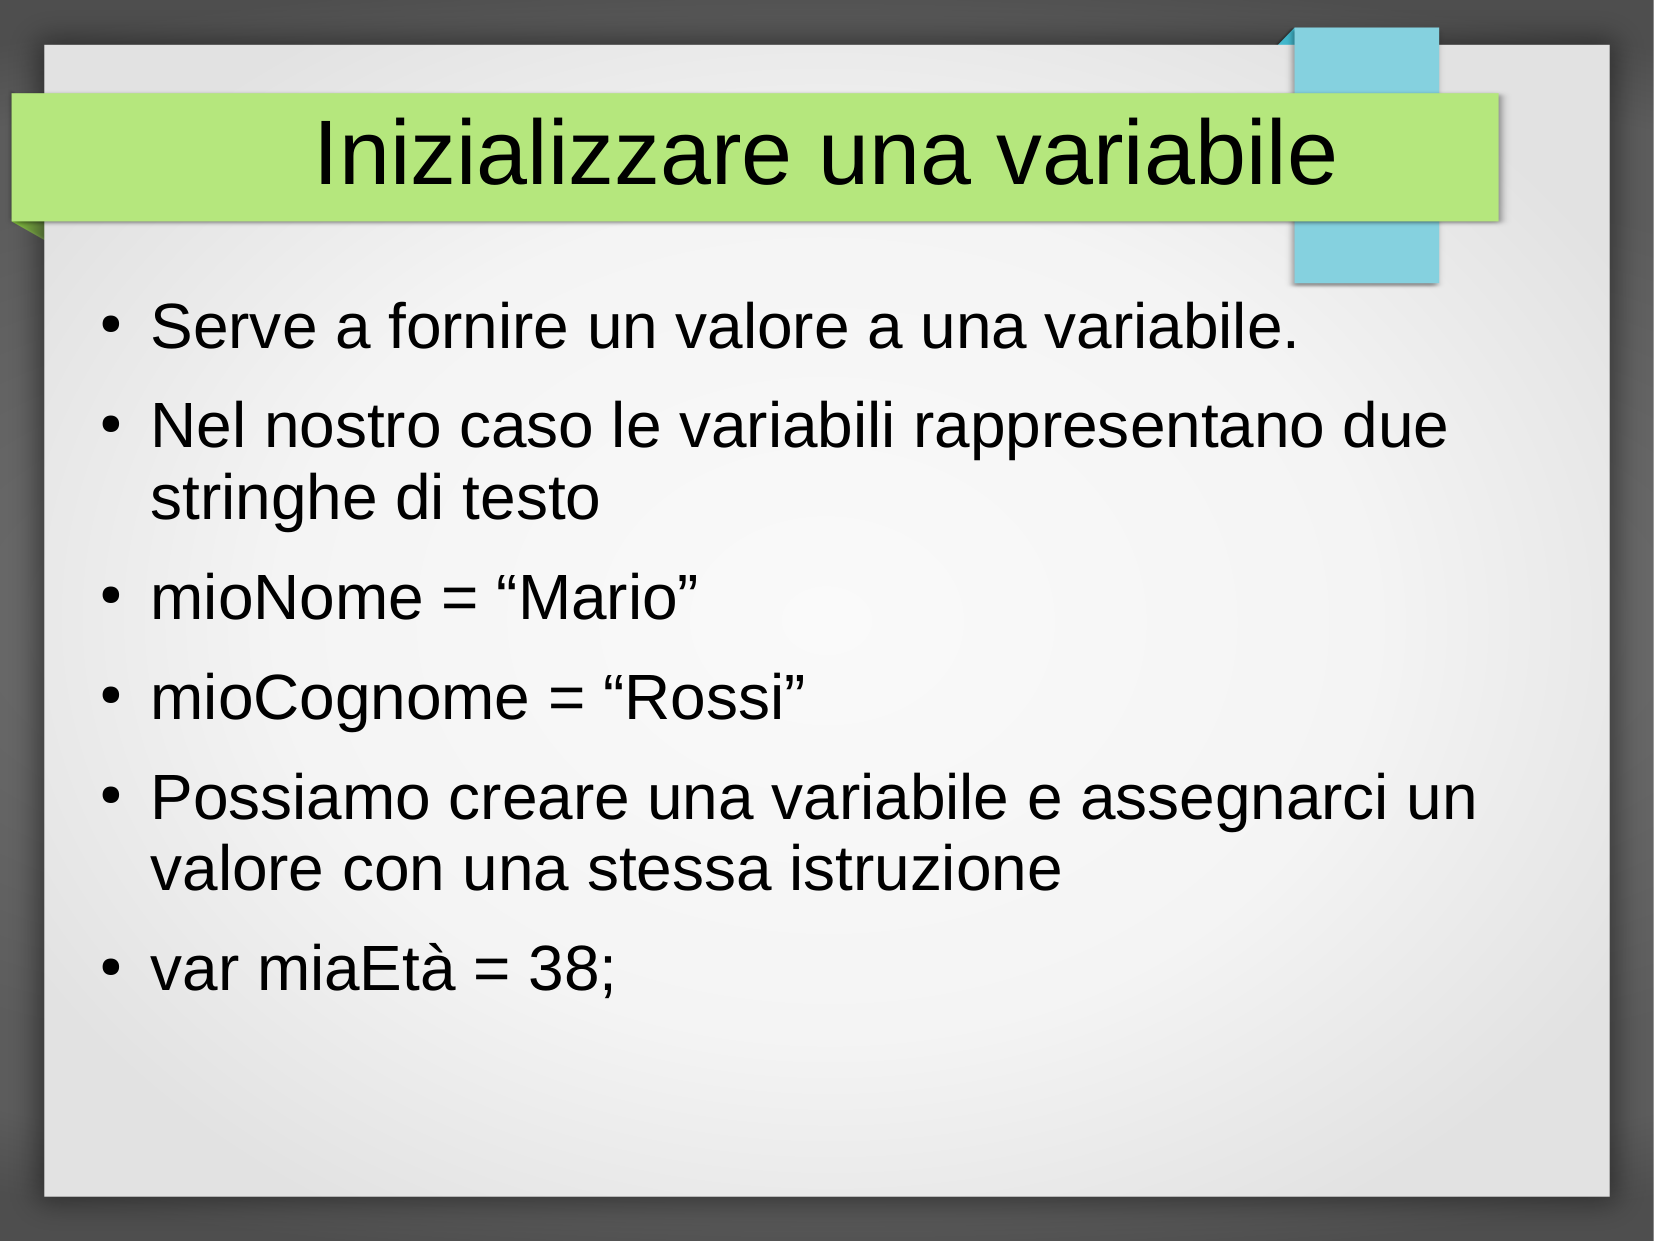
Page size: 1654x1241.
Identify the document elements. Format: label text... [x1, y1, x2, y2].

title Inizializzare una variabile [82, 49, 1571, 257]
list Serve a fornire un valore a una variabile. Nel nostro caso le variabili rappresentano due stringhe di testo mioNome = “Mario” mioCognome = “Rossi” Possiamo creare una variabile e assegnarci un valore con una stessa istruzione var miaEtà = 38; [82, 290, 1571, 1010]
picture [0, 0, 1654, 1241]
